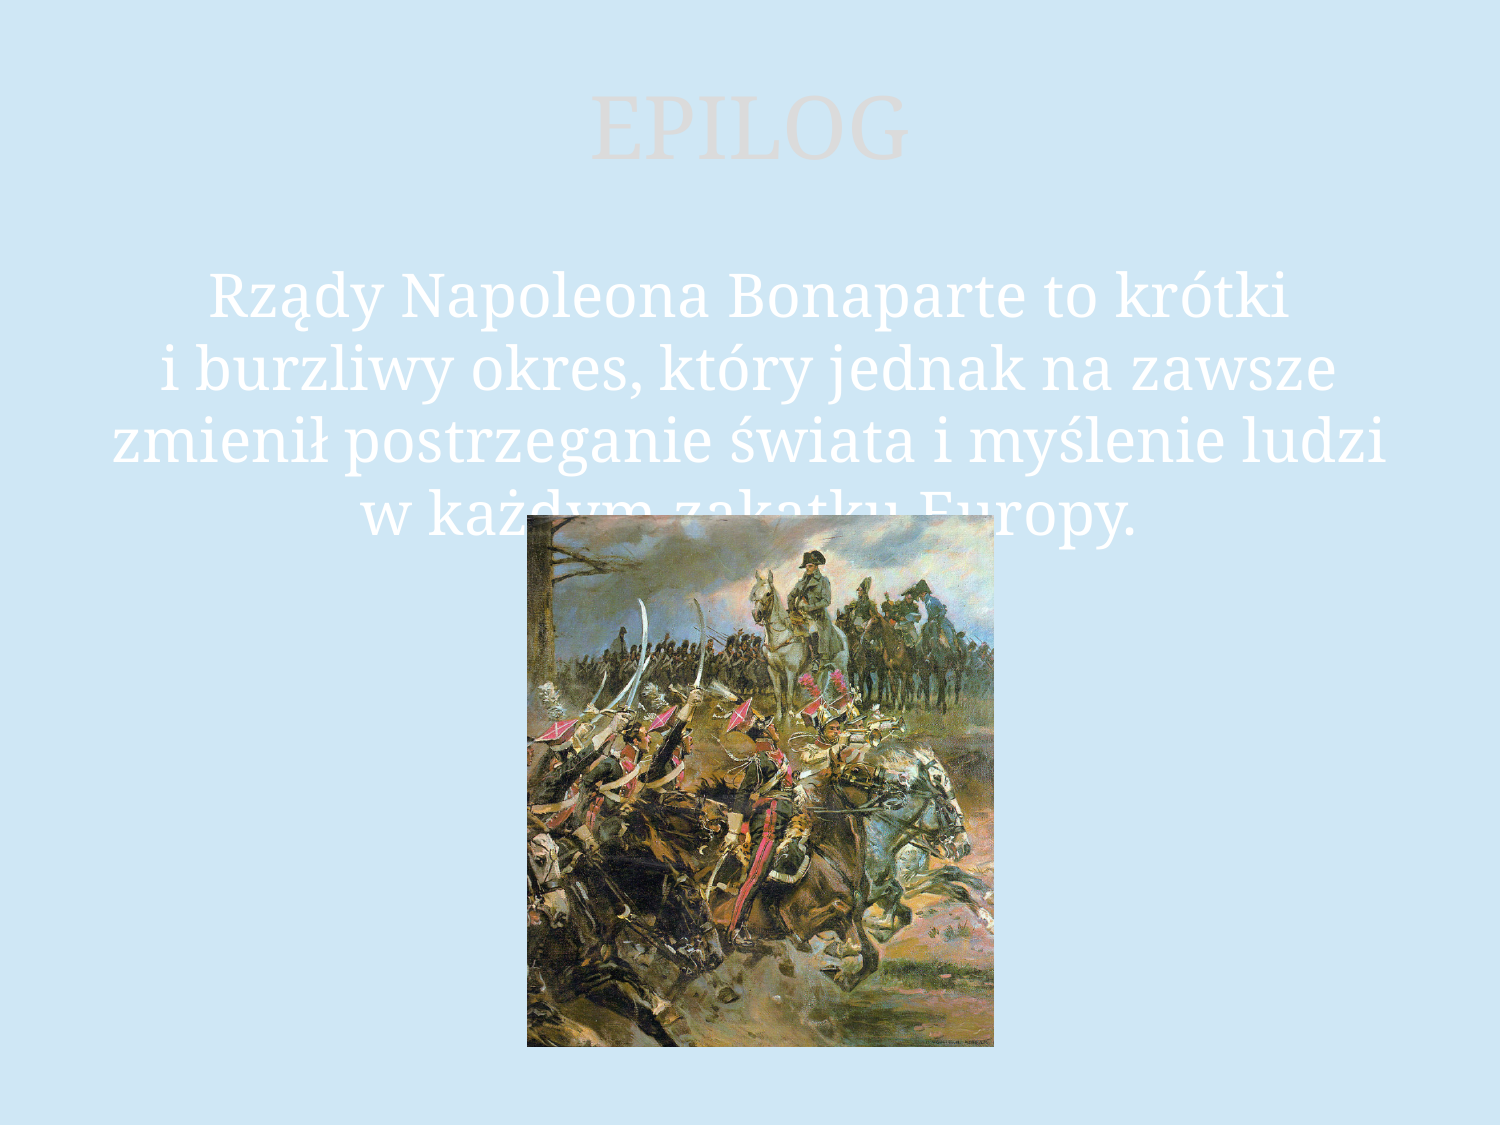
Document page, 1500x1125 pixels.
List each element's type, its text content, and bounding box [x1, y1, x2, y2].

picture [527, 515, 994, 1047]
list Rządy Napoleona Bonaparte to krótki i burzliwy okres, który jednak na zawsze zmienił postrzeganie świata i myślenie ludzi w każdym zakątku Europy. [75, 249, 1425, 1000]
title EPILOG [75, 24, 1425, 225]
